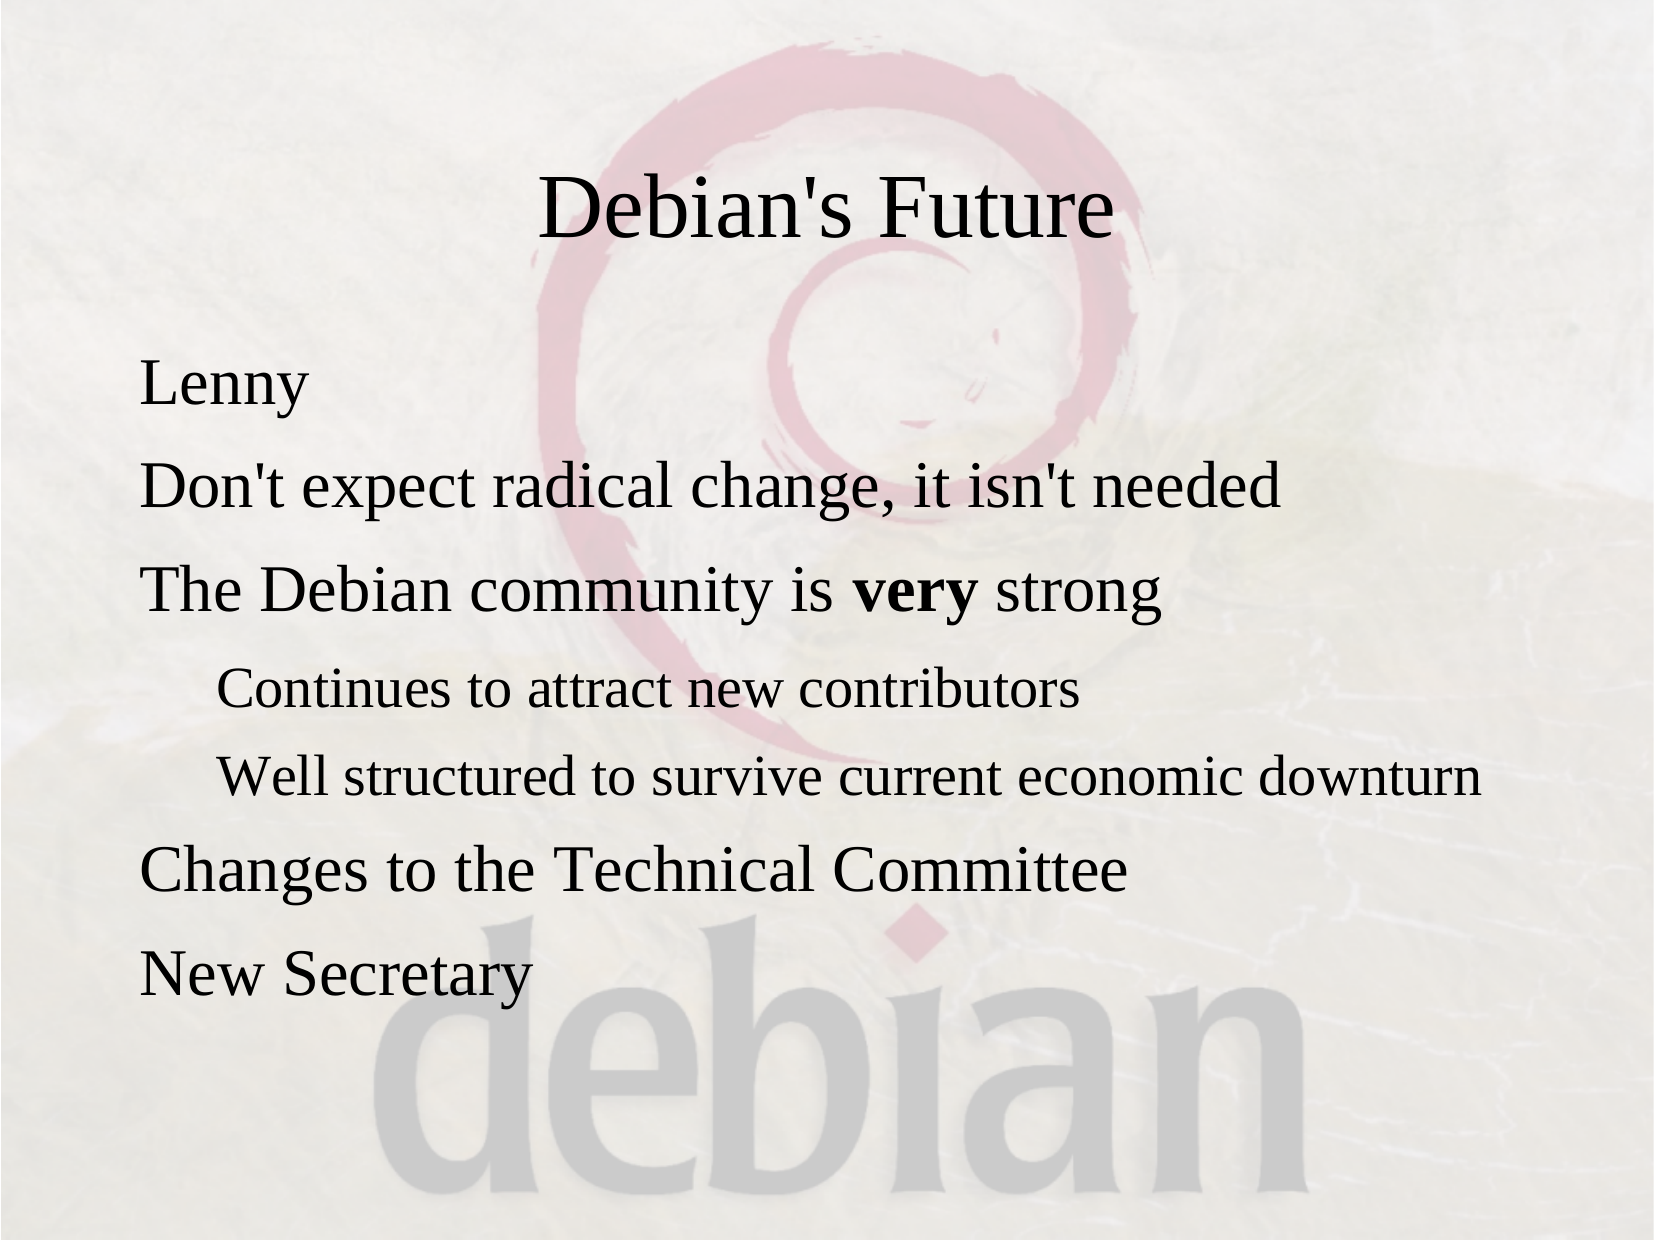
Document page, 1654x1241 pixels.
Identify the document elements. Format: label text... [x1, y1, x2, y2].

list Lenny Don't expect radical change, it isn't needed The Debian community is very strong Continues to attract new contributors Well structured to survive current economic downturn Changes to the Technical Committee New Secretary [121, 344, 1534, 1127]
picture [1, 0, 1654, 1240]
title Debian's Future [121, 102, 1534, 311]
